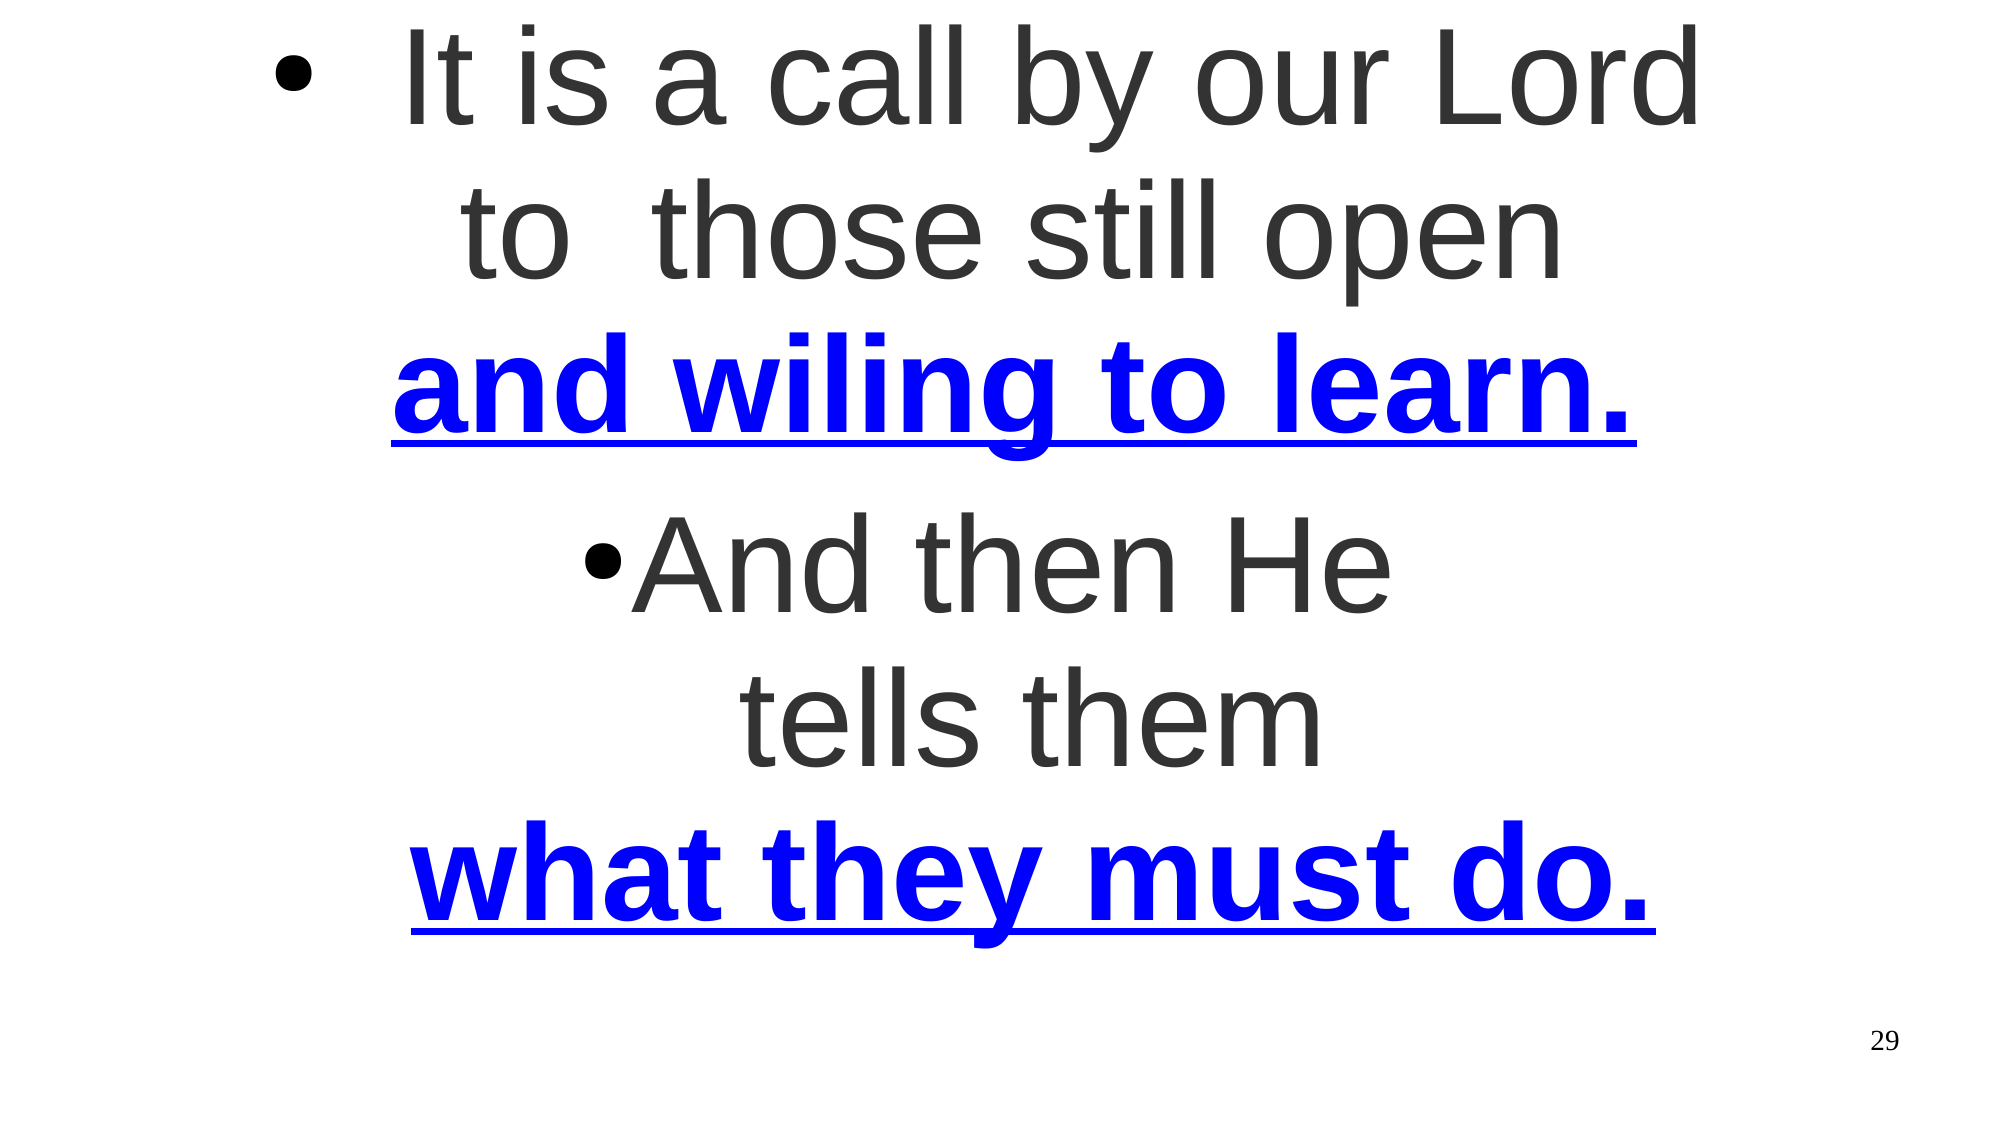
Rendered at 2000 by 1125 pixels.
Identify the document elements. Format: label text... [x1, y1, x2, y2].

list It is a call by our Lord to those still open and wiling to learn. And then He tells them what they must do. [0, 0, 1996, 1123]
